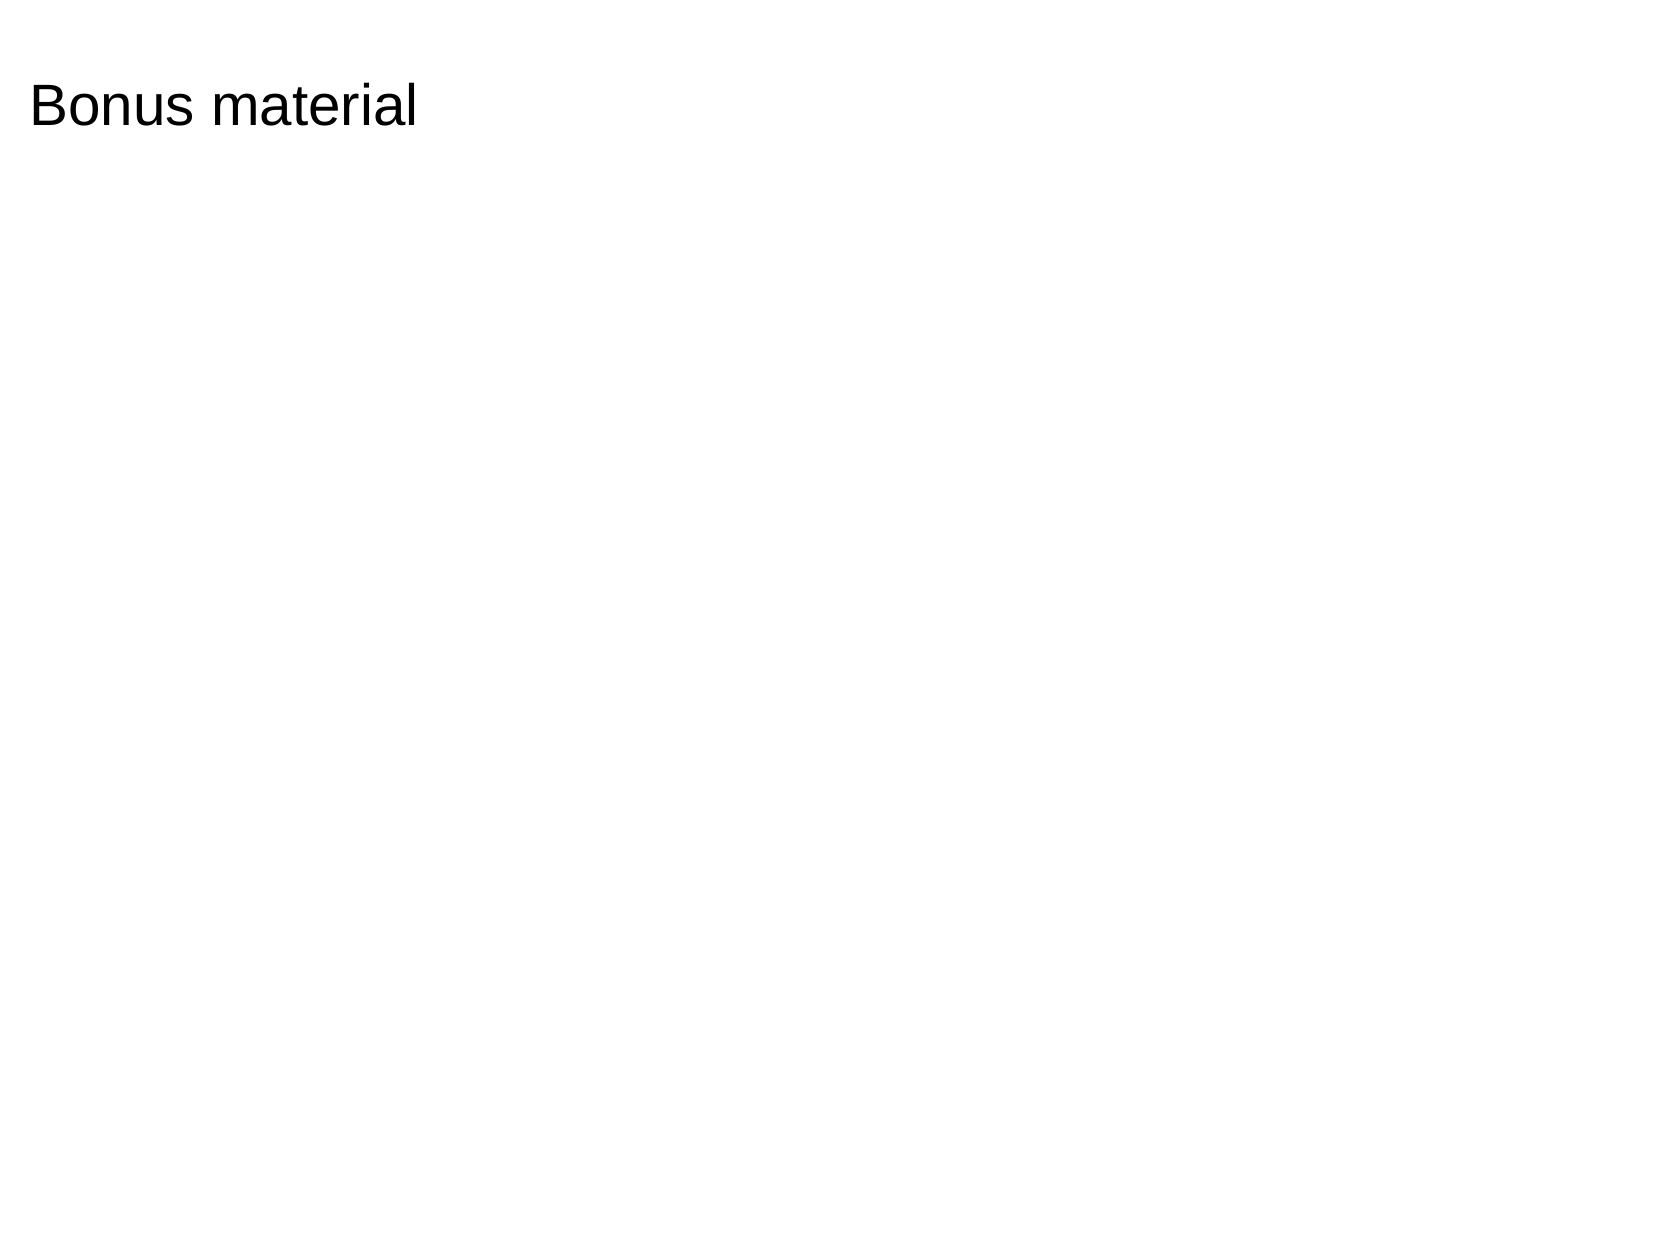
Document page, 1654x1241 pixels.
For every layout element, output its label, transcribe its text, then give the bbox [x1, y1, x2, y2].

text_box Bonus material [15, 0, 1636, 1241]
